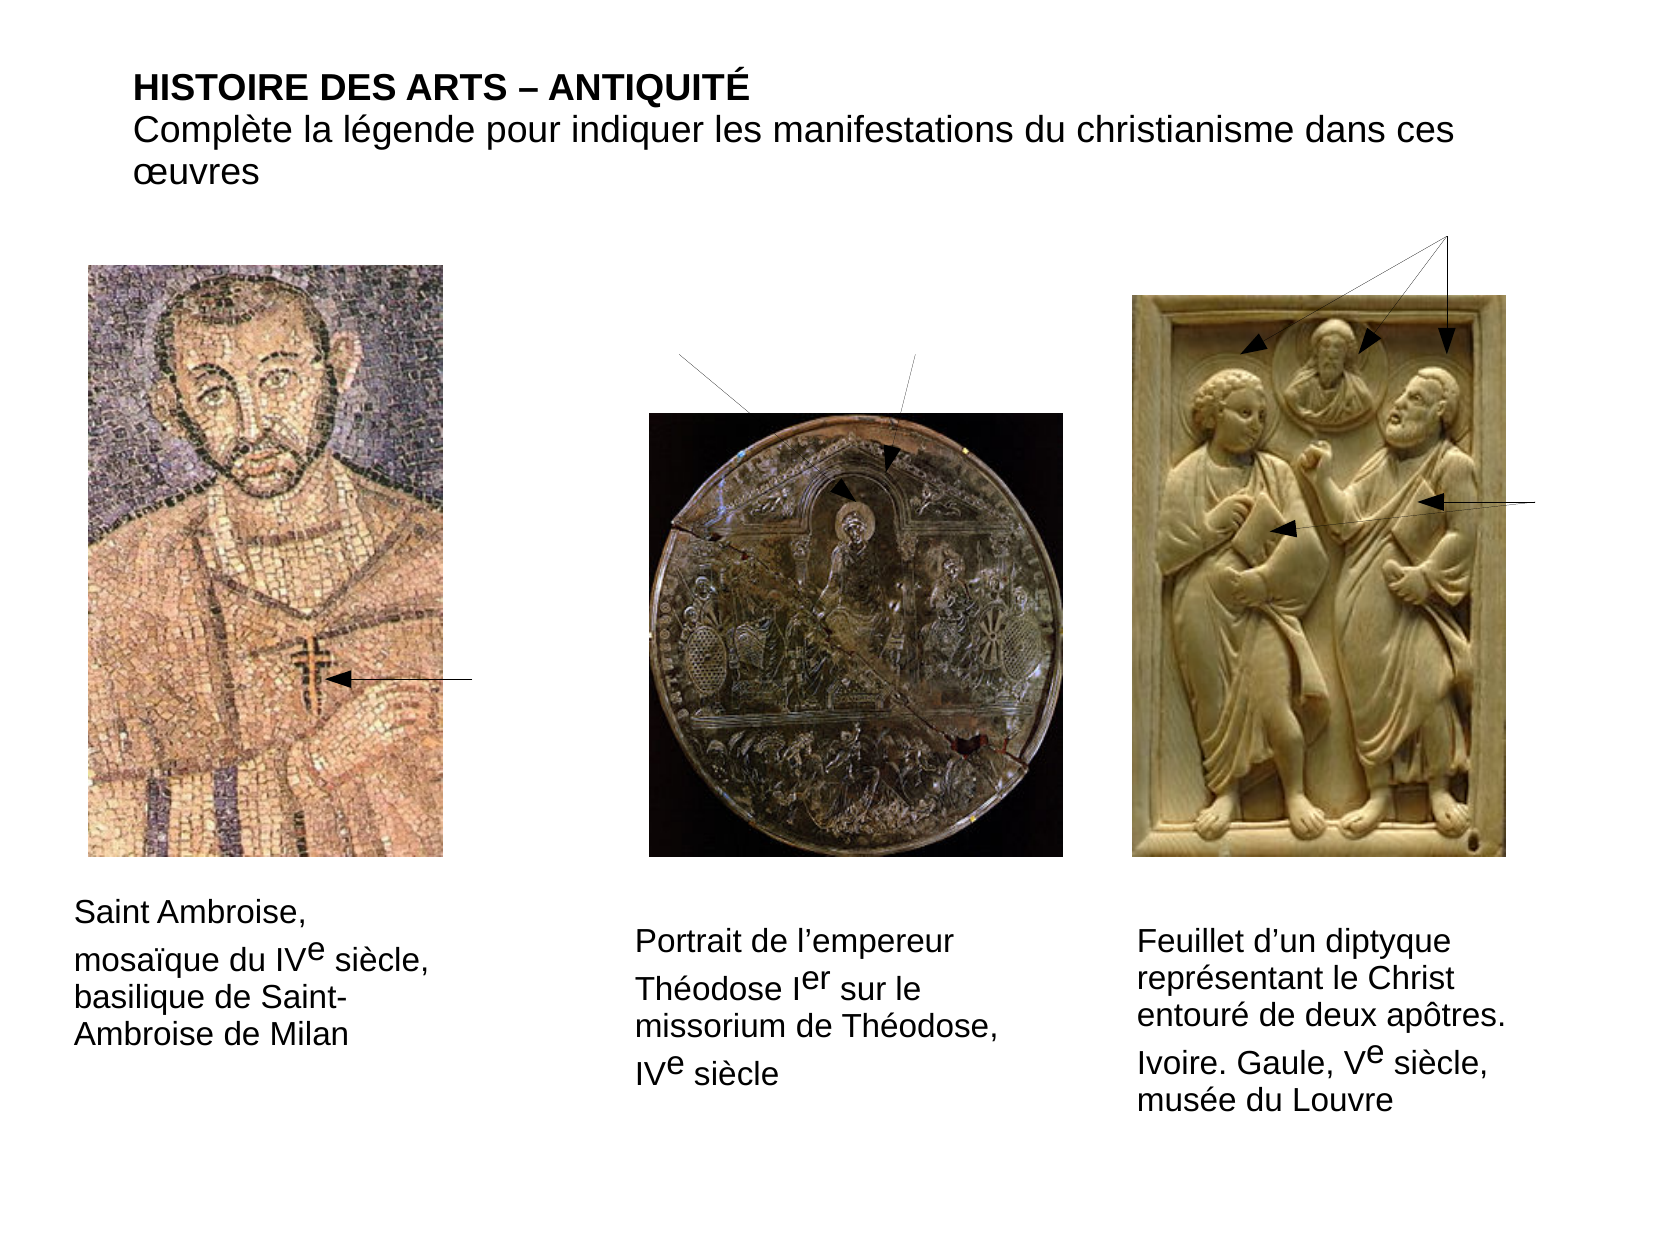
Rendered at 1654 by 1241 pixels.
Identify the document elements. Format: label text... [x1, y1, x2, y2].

picture [1132, 295, 1506, 857]
text_box Feuillet d’un diptyque représentant le Christ entouré de deux apôtres. Ivoire. Gaule, Ve siècle, musée du Louvre [1122, 915, 1536, 1127]
picture [649, 413, 1063, 857]
picture [88, 265, 443, 857]
text_box Portrait de l’empereur Théodose Ier sur le missorium de Théodose, IVe siècle [620, 915, 1063, 1101]
text_box Saint Ambroise, mosaïque du IVe siècle, basilique de Saint-Ambroise de Milan [59, 885, 473, 1093]
text_box HISTOIRE DES ARTS – ANTIQUITÉ Complète la légende pour indiquer les manifestations du christianisme dans ces œuvres [118, 59, 1536, 200]
